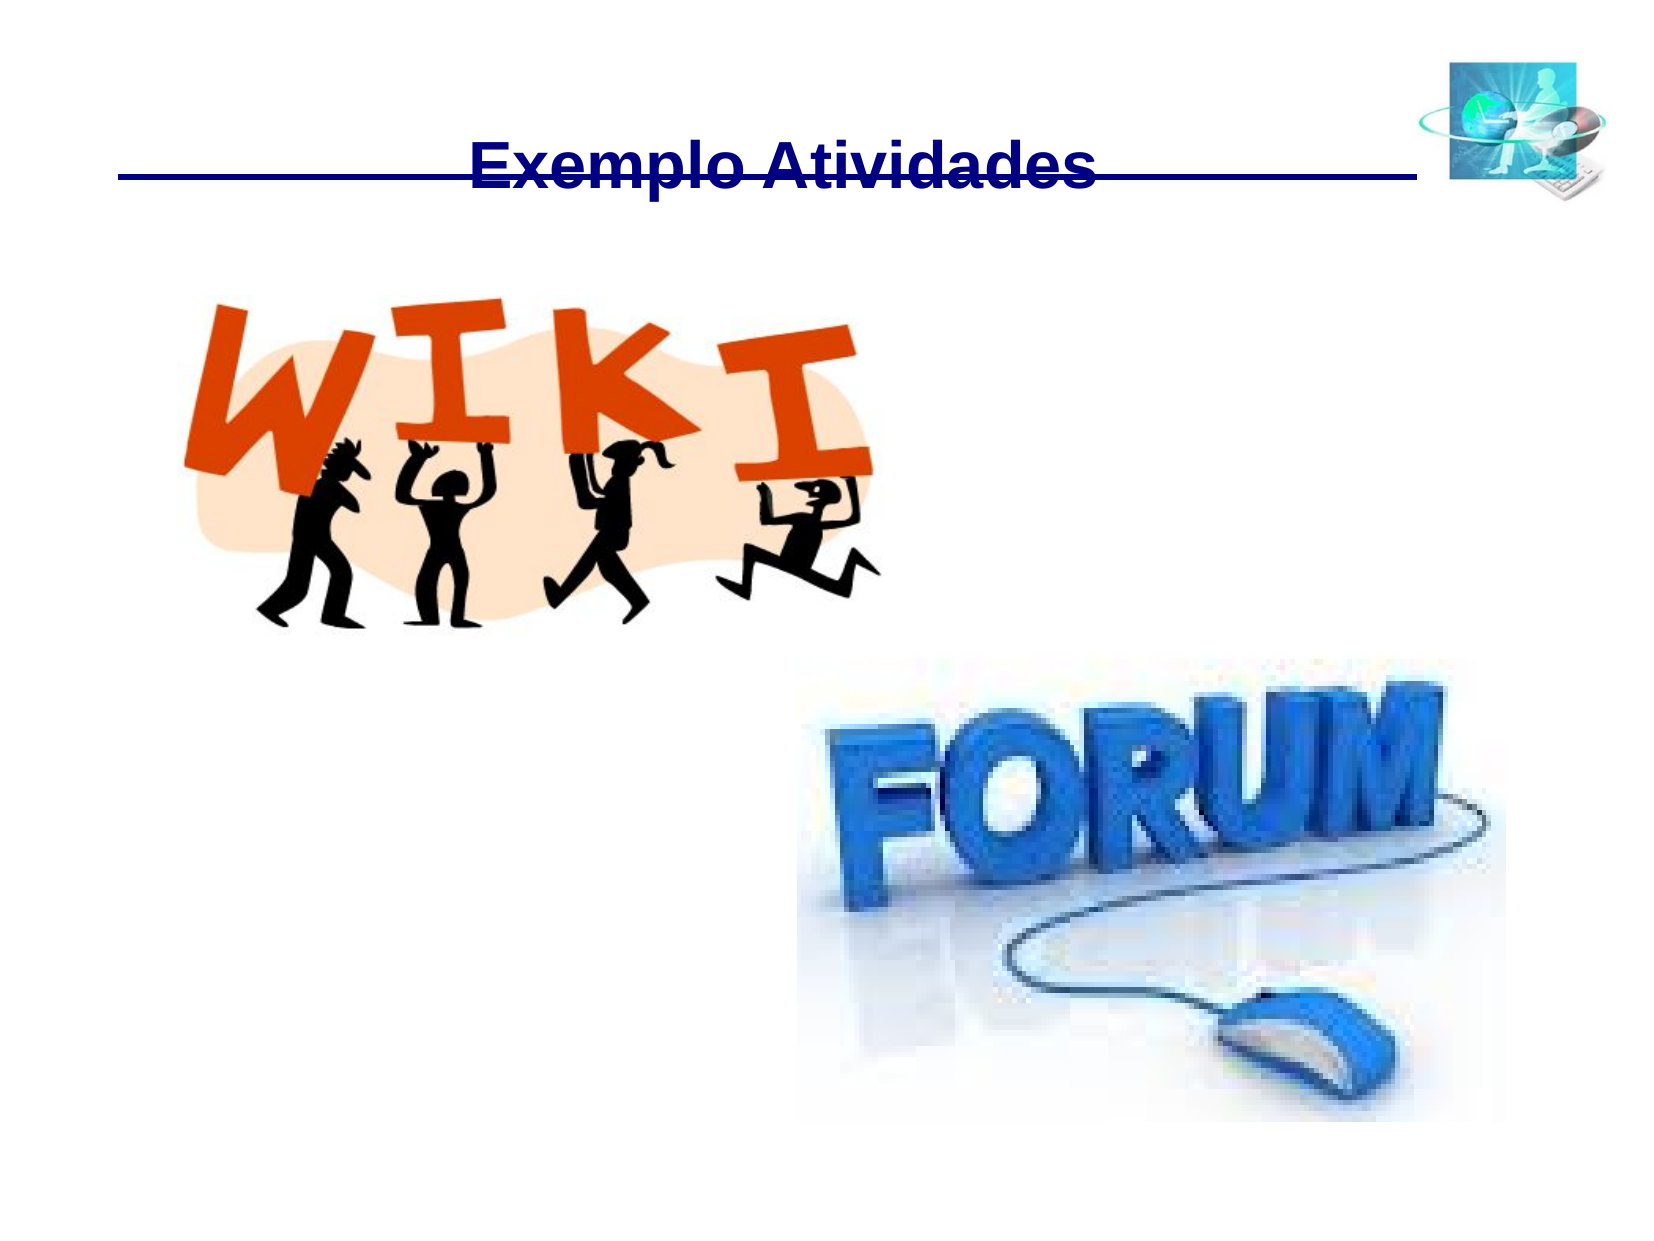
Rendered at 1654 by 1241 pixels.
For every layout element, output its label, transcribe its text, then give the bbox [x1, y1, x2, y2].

picture [177, 295, 1506, 1123]
picture [1417, 59, 1609, 212]
text_box Exemplo Atividades [383, 59, 1139, 208]
